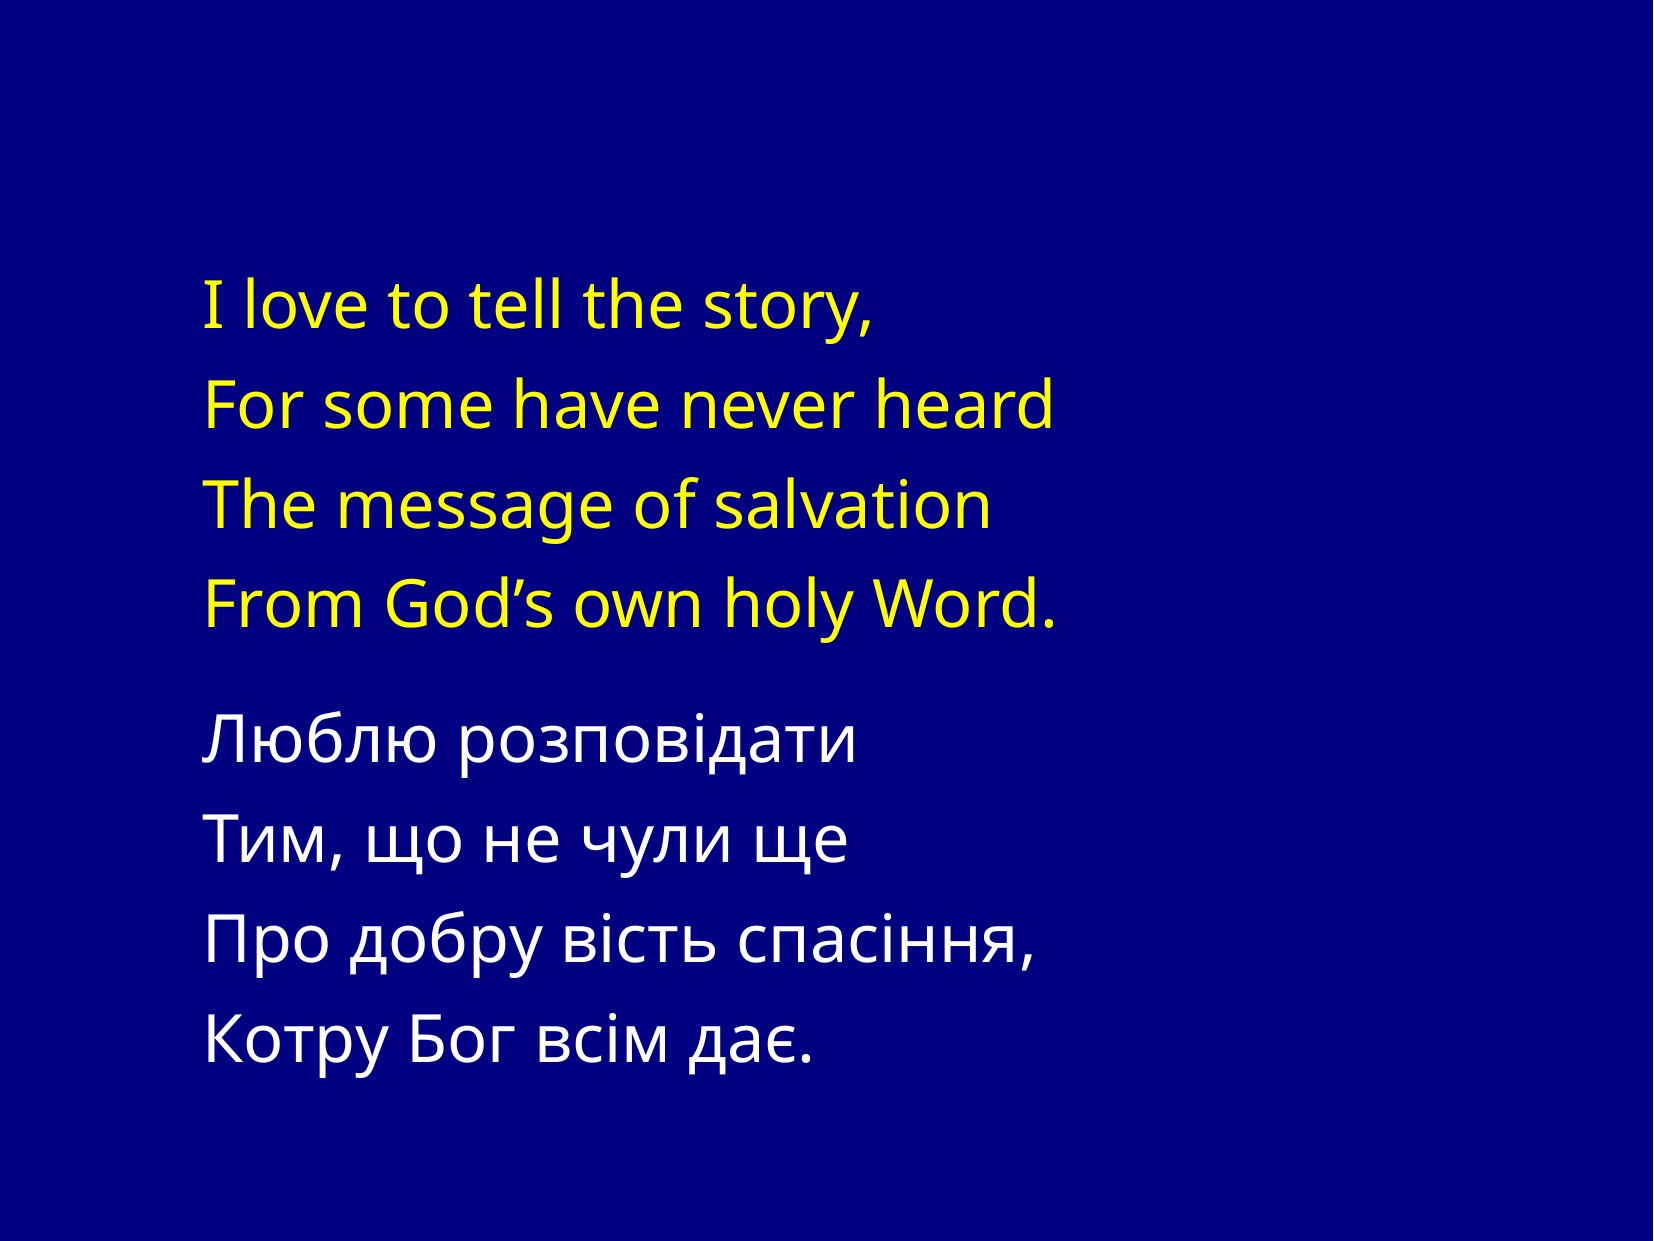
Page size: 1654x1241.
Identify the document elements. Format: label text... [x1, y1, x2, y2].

text_box Люблю розповідати Тим, що не чули ще Про добру вість спасіння, Котру Бог всім дає. [75, 675, 1576, 1163]
text_box I love to tell the story, For some have never heard The message of salvation From God’s own holy Word. [75, 150, 1576, 638]
